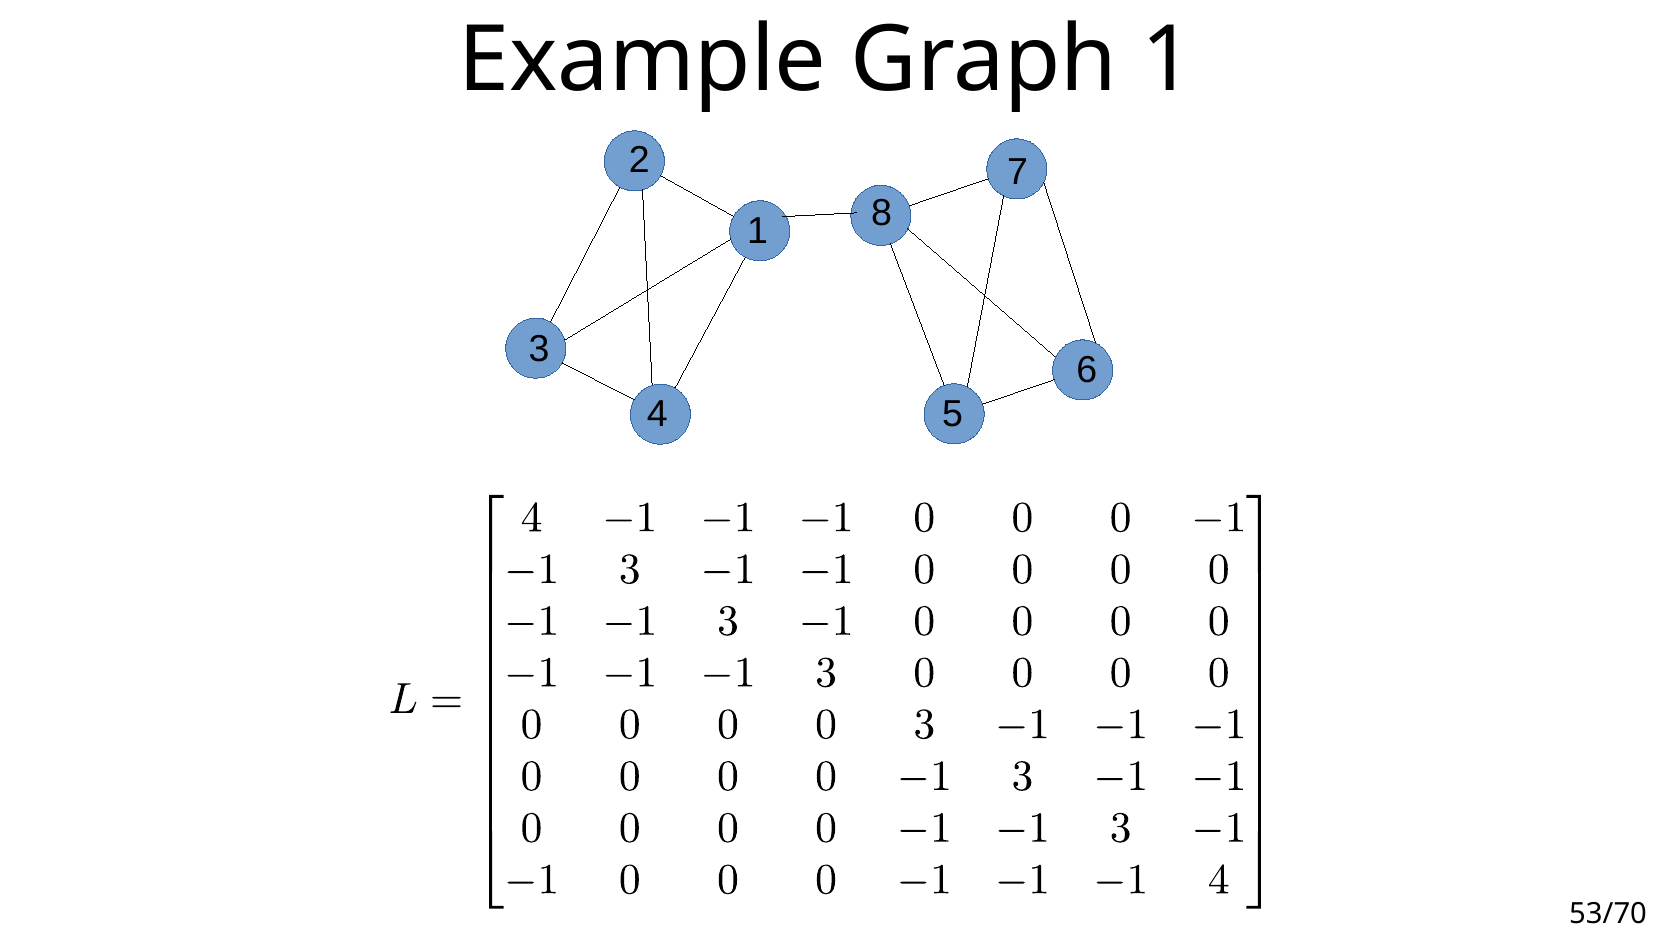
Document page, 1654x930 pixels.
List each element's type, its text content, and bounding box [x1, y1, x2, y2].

text_box [1043, 154, 1047, 182]
text_box [604, 138, 614, 183]
text_box [867, 242, 895, 246]
text_box [907, 200, 911, 231]
text_box [388, 494, 1276, 909]
text_box [978, 395, 985, 432]
text_box [986, 152, 992, 186]
text_box [1052, 349, 1061, 391]
text_box [783, 217, 790, 250]
text_box 8 [856, 184, 907, 242]
text_box 5 [927, 385, 978, 443]
text_box 6 [1061, 341, 1112, 399]
text_box [505, 328, 513, 368]
text_box 2 [614, 131, 665, 189]
text_box 3 [513, 320, 565, 378]
text_box 1 [732, 202, 783, 259]
text_box 4 [632, 385, 683, 443]
text_box [850, 198, 856, 233]
text_box [683, 394, 691, 434]
title Example Graph 1 [82, 0, 1571, 120]
text_box 7 [992, 143, 1043, 200]
text_box [1001, 138, 1032, 143]
